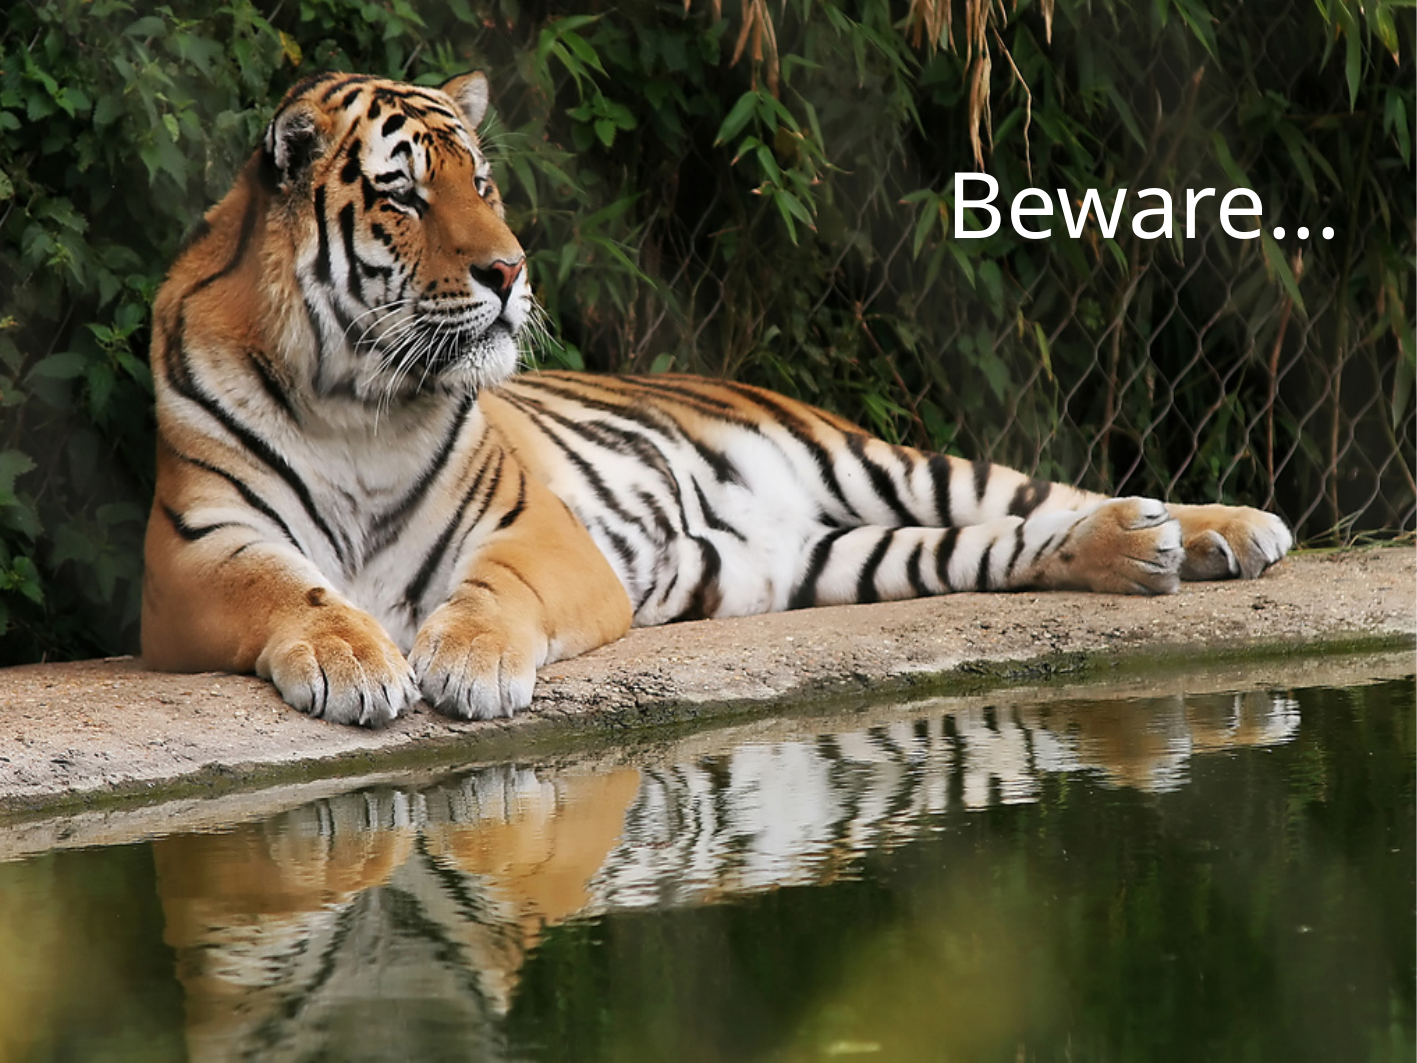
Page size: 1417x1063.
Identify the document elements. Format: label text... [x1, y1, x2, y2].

picture [0, 0, 1417, 1063]
text_box Beware... [871, 138, 1417, 267]
